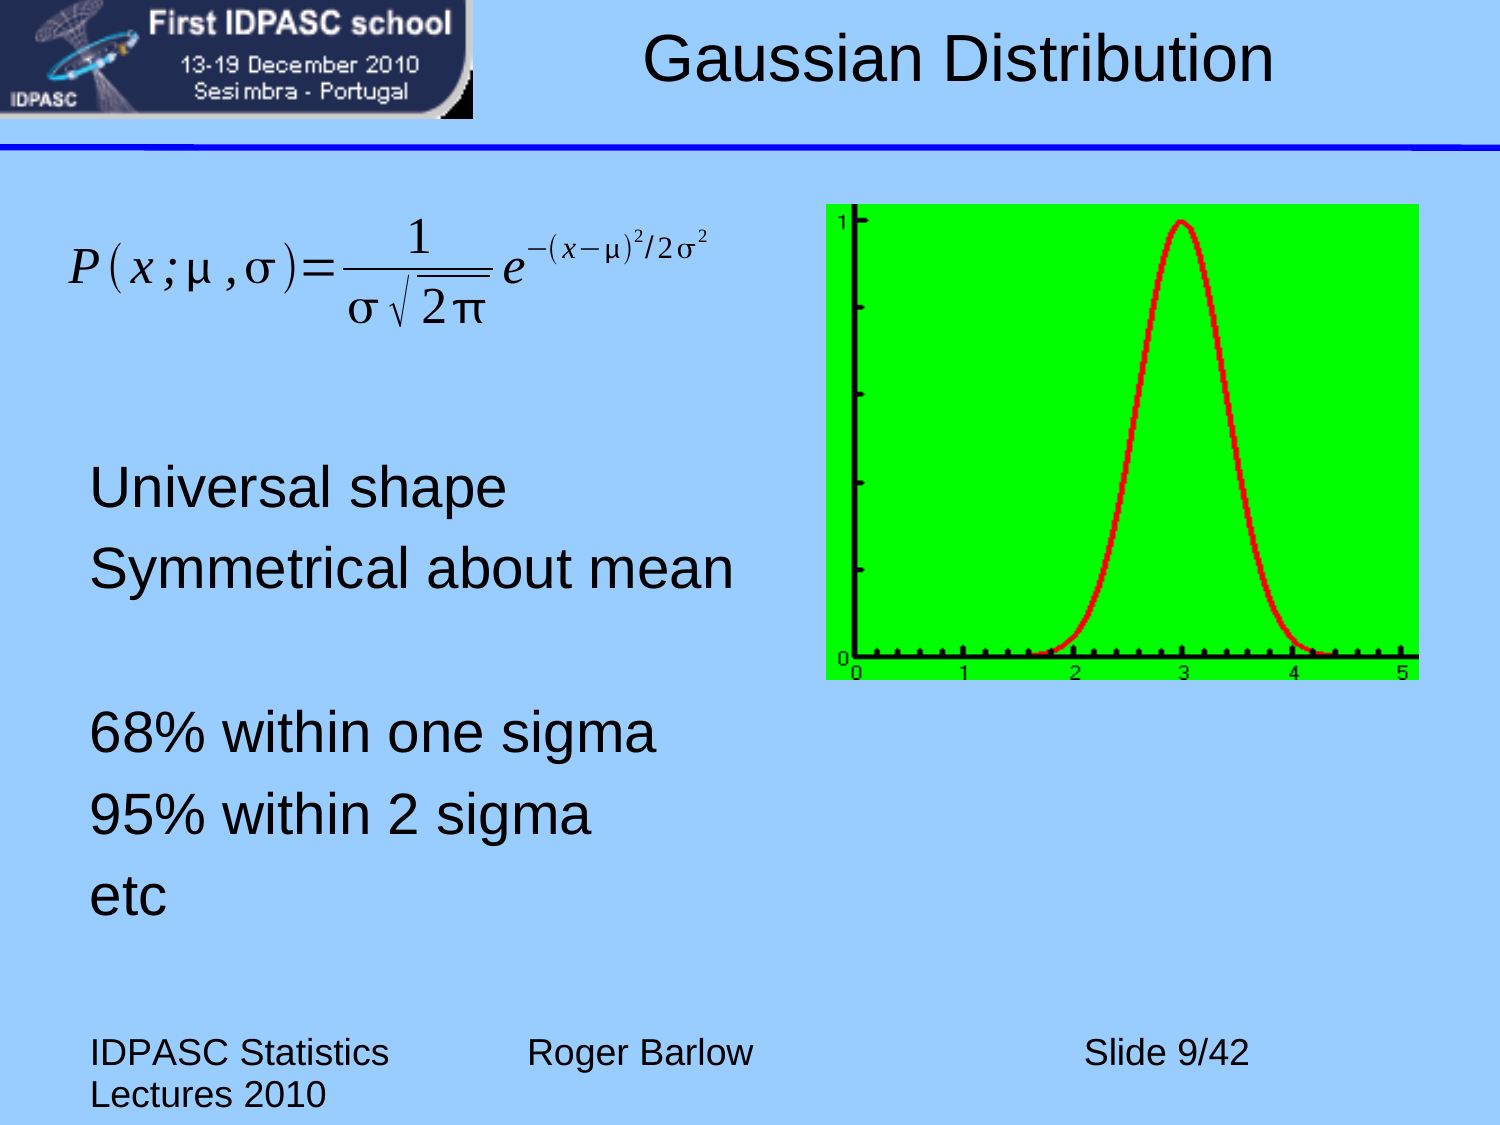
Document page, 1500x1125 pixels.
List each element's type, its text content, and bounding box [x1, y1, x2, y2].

picture [826, 204, 1419, 680]
chart [59, 206, 714, 336]
list Universal shape Symmetrical about mean 68% within one sigma 95% within 2 sigma etc [75, 442, 1425, 1010]
title Gaussian Distribution [501, 7, 1418, 111]
picture [0, 0, 473, 119]
